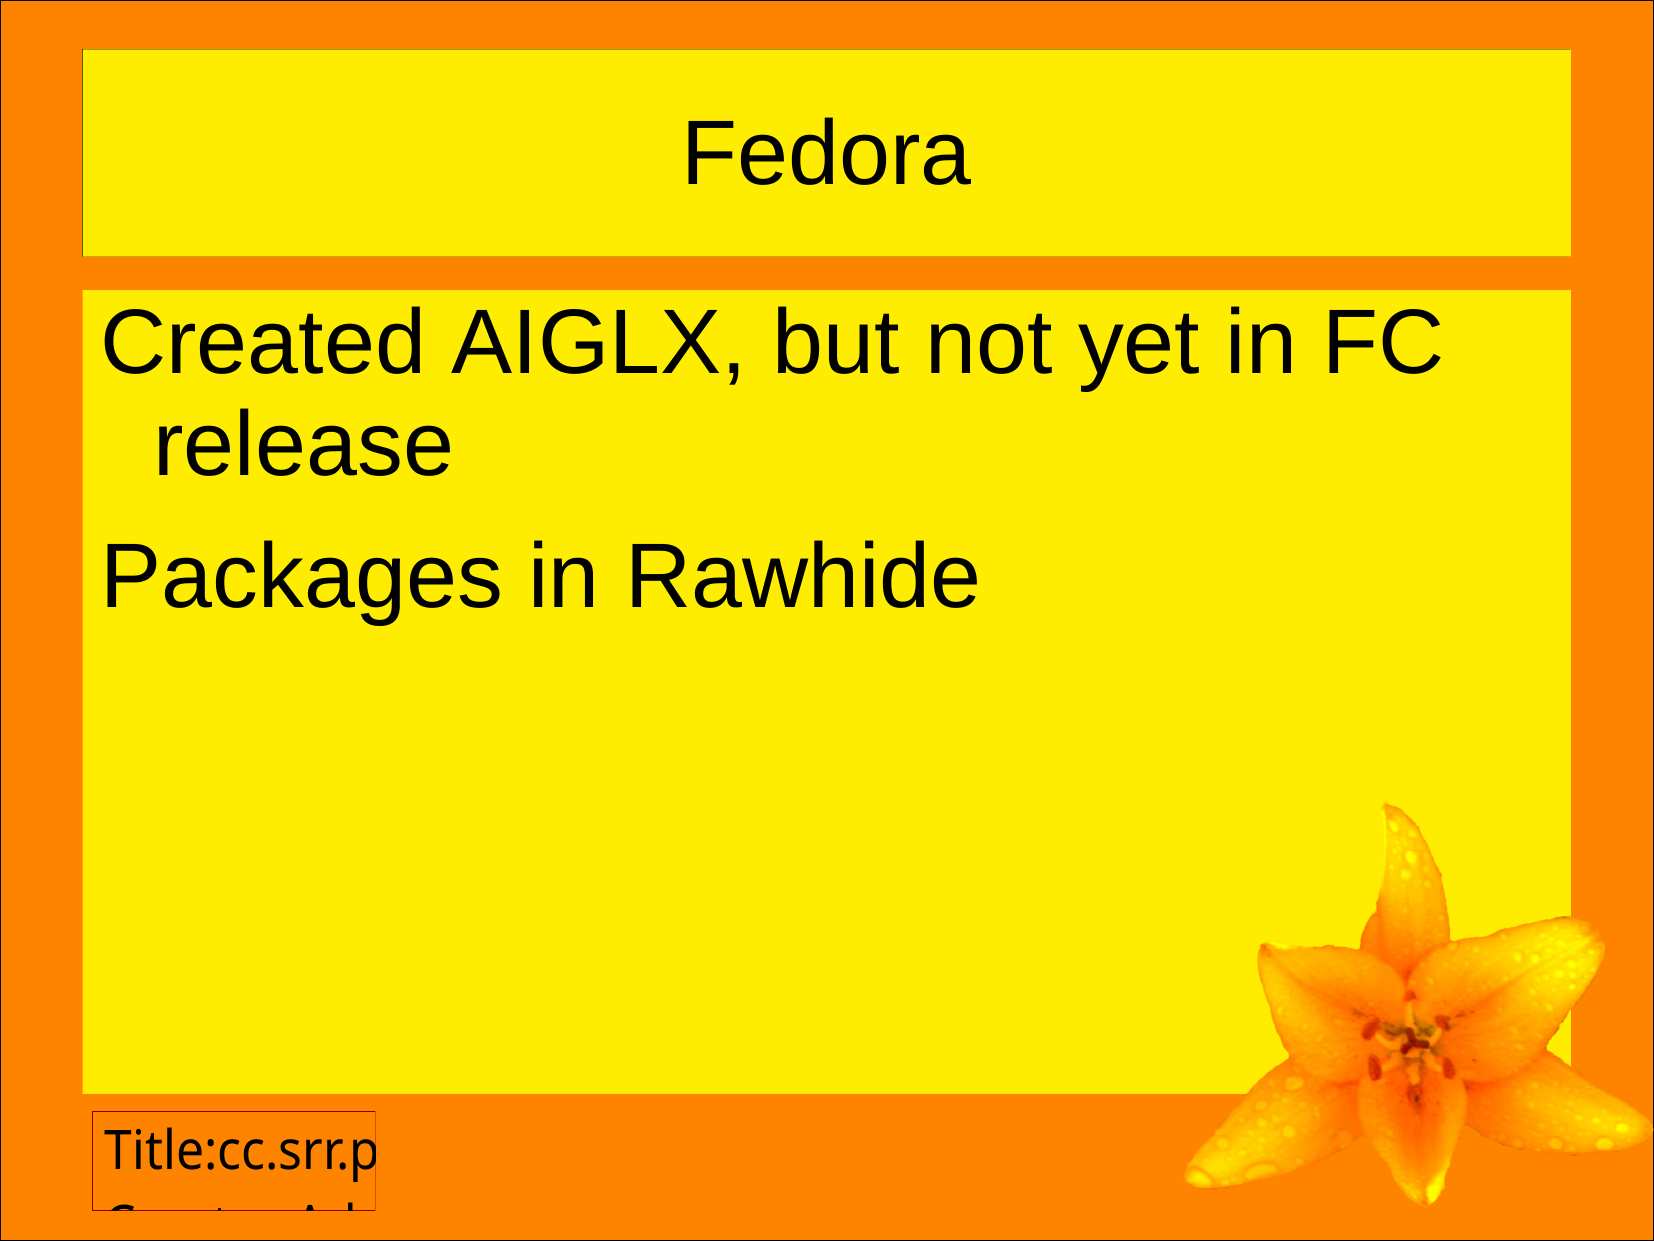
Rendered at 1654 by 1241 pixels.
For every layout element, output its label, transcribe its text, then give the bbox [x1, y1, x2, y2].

text_box [0, 0, 1654, 1241]
title Fedora [82, 49, 1571, 257]
list Created AIGLX, but not yet in FC release Packages in Rawhide [82, 290, 1571, 1094]
picture [88, 1108, 376, 1211]
picture [1181, 767, 1654, 1241]
